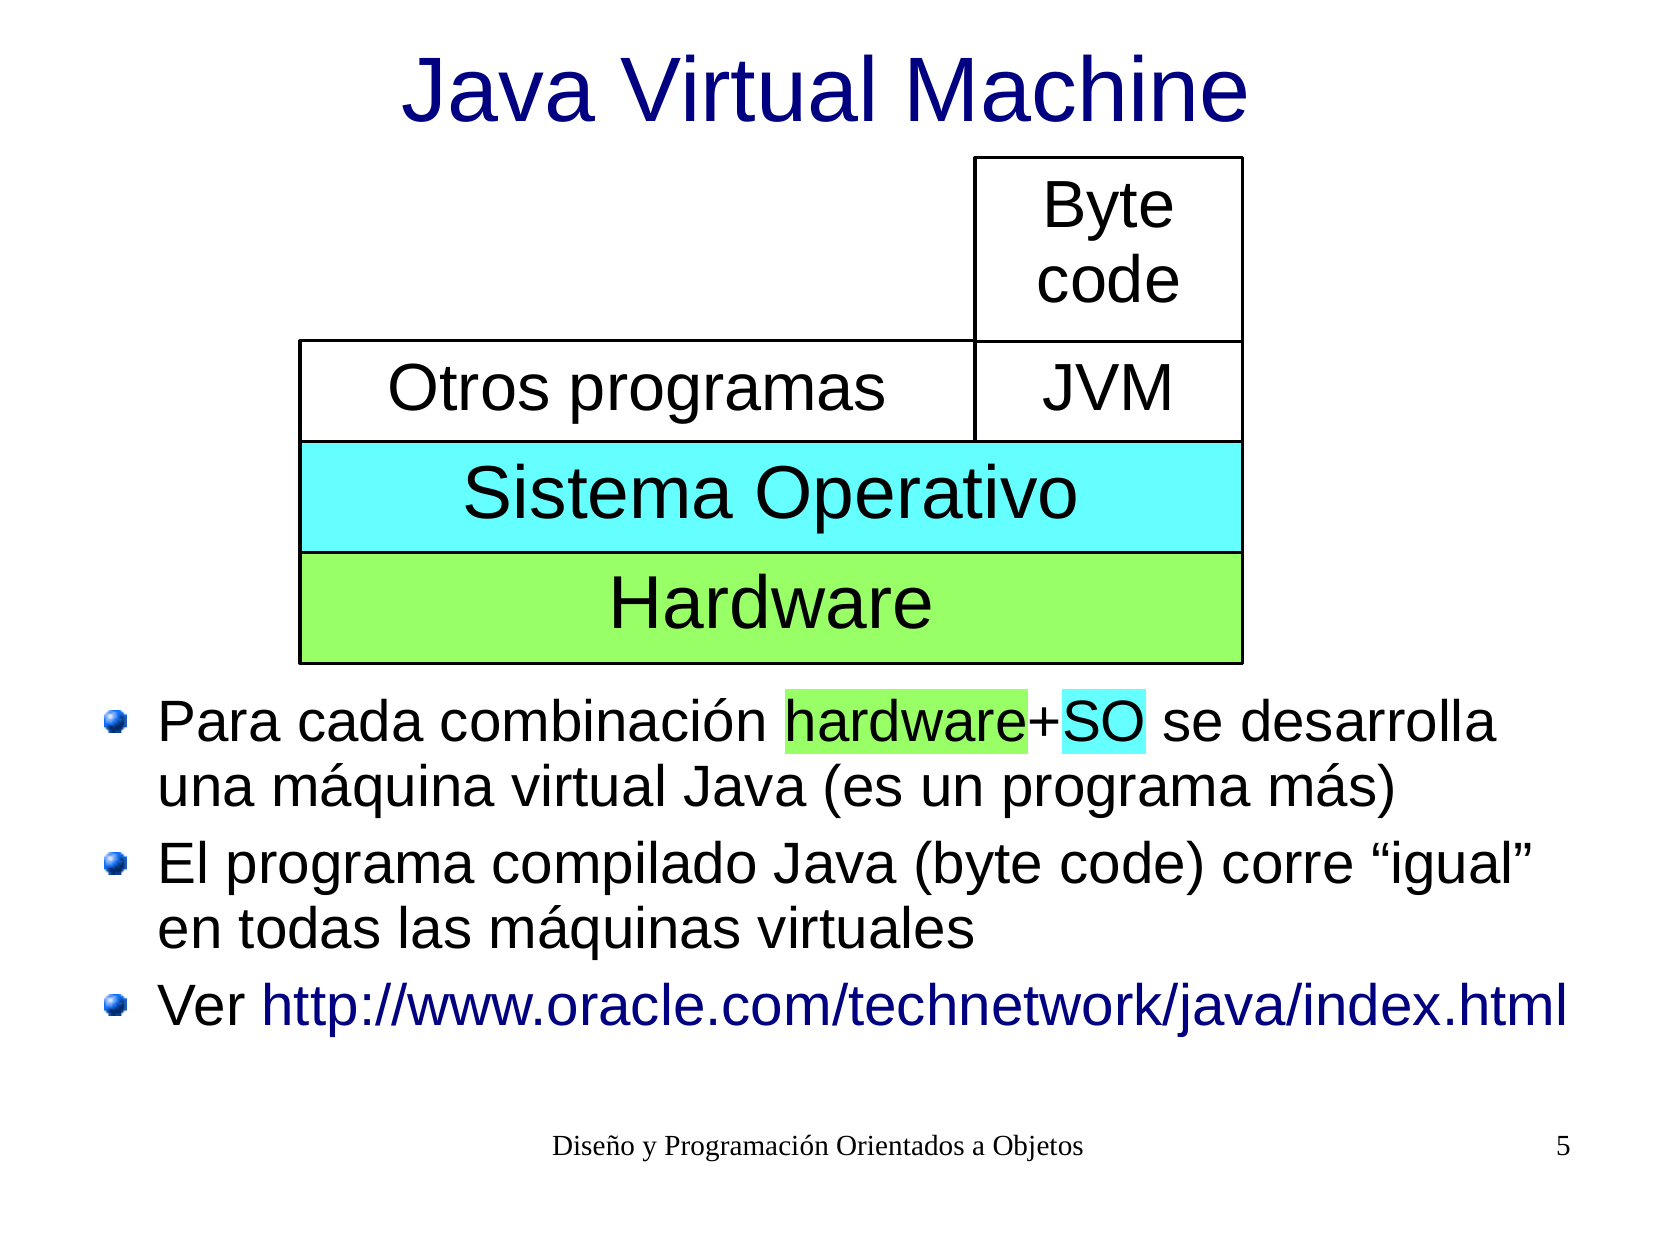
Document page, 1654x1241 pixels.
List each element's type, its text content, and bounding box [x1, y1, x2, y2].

text_box Byte code [975, 157, 1243, 342]
text_box Otros programas [300, 340, 976, 442]
list Para cada combinación hardware+SO se desarrolla una máquina virtual Java (es un programa más) El programa compilado Java (byte code) corre “igual” en todas las máquinas virtuales Ver http://www.oracle.com/technetwork/java/index.html [86, 688, 1576, 1139]
text_box Sistema Operativo [300, 443, 1243, 553]
text_box JVM [977, 343, 1243, 442]
text_box Hardware [300, 554, 1243, 664]
title Java Virtual Machine [82, 32, 1571, 147]
